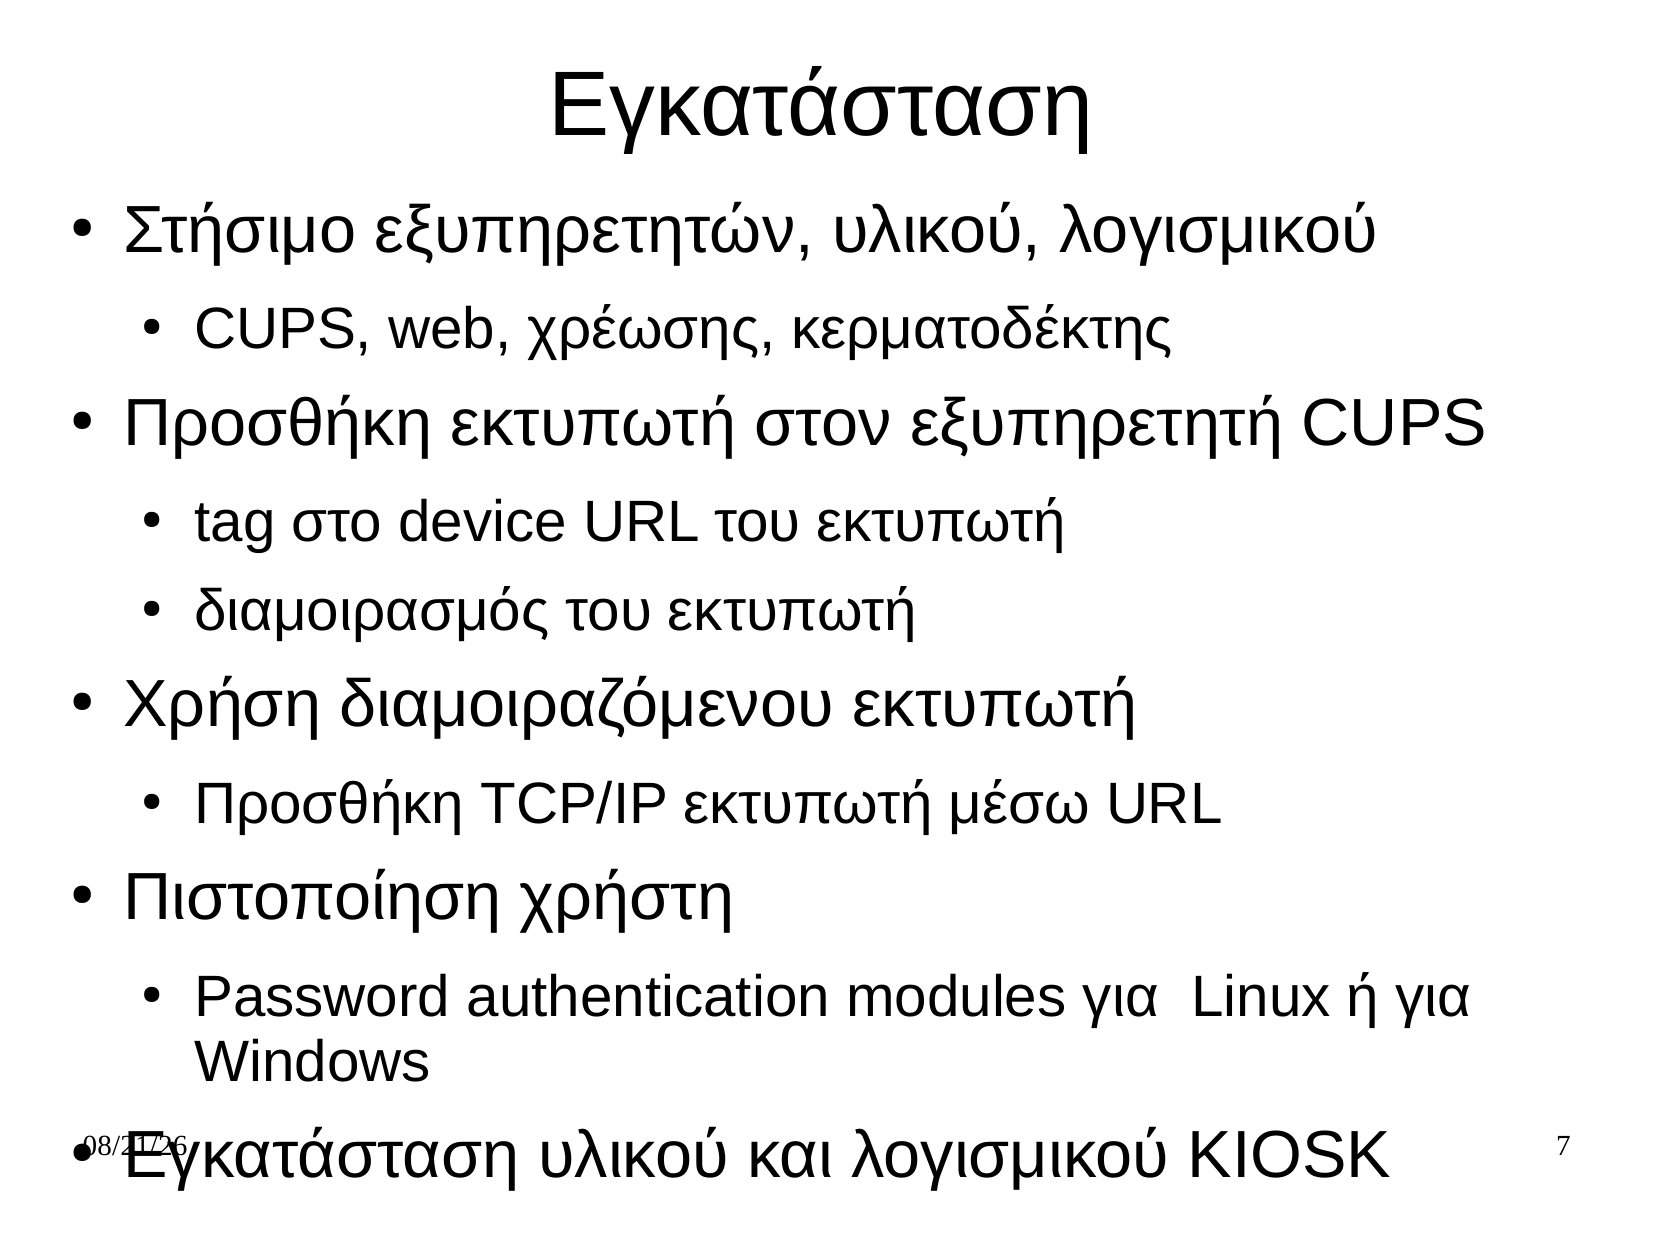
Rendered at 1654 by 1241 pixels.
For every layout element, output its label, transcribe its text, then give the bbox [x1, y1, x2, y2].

list Στήσιμο εξυπηρετητών, υλικού, λογισμικού CUPS, web, χρέωσης, κερματοδέκτης Προσθήκη εκτυπωτή στον εξυπηρετητή CUPS tag στο device URL του εκτυπωτή διαμοιρασμός του εκτυπωτή Χρήση διαμοιραζόμενου εκτυπωτή Προσθήκη TCP/IP εκτυπωτή μέσω URL Πιστοποίηση χρήστη Password authentication modules για Linux ή για Windows Εγκατάσταση υλικού και λογισμικού KIOSK [52, 191, 1541, 1241]
title Εγκατάσταση [76, 7, 1565, 200]
